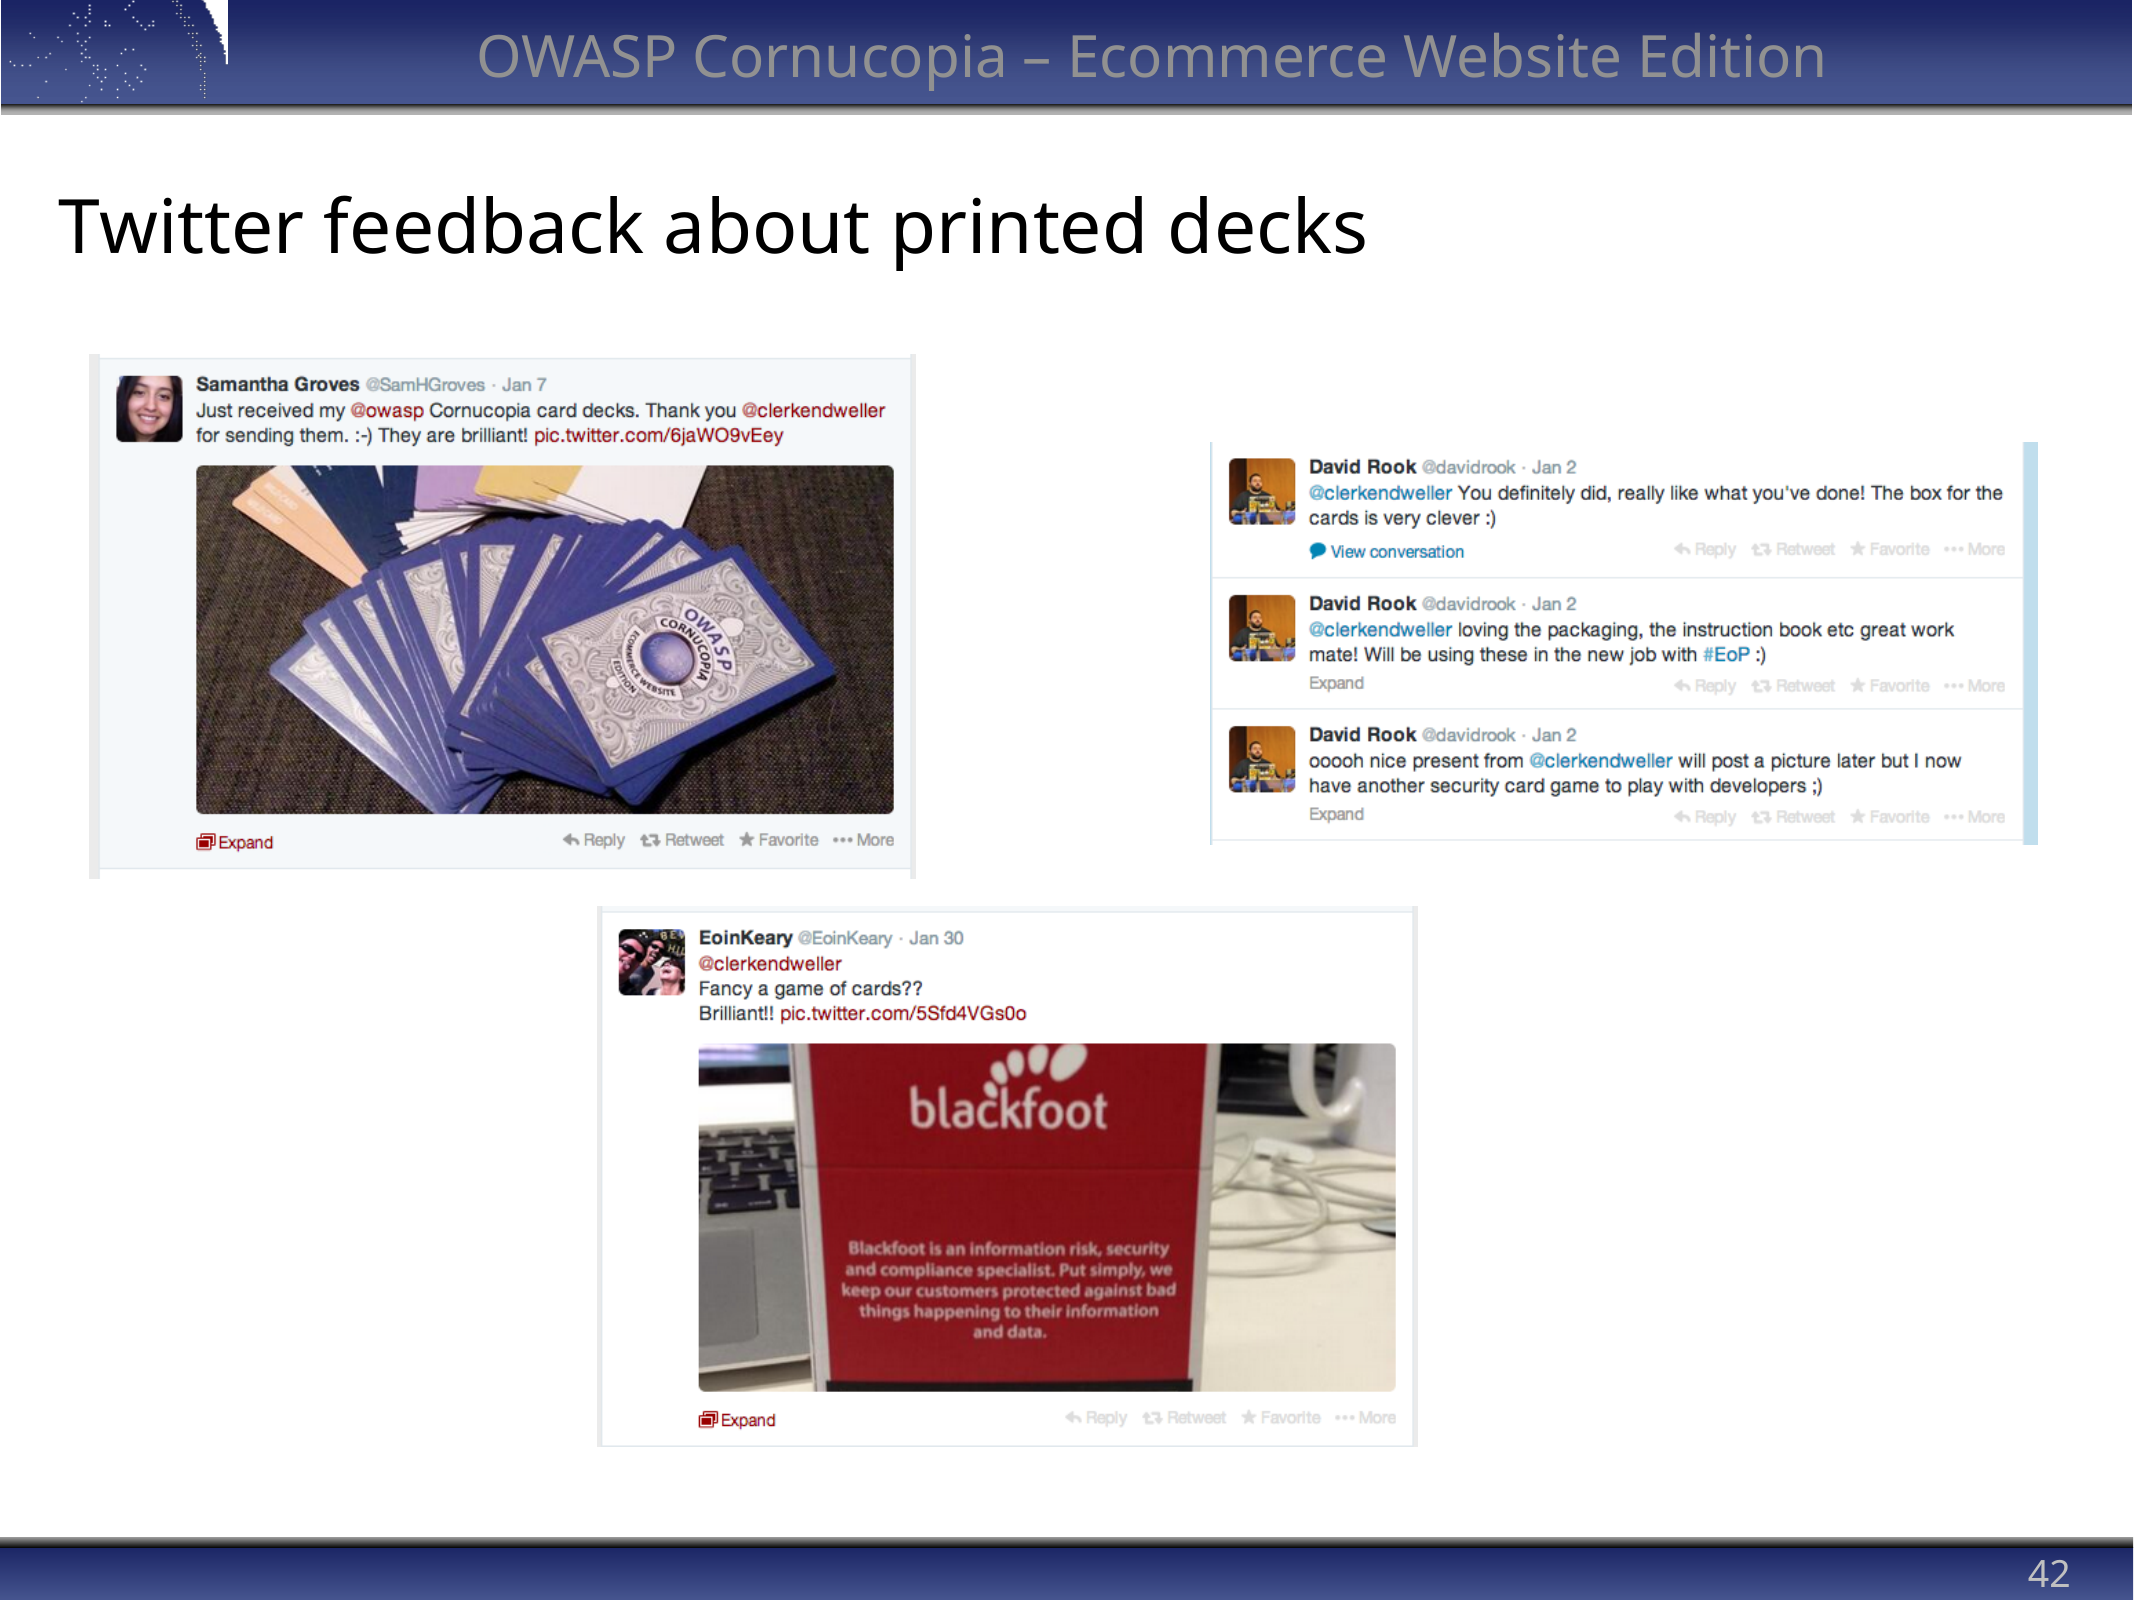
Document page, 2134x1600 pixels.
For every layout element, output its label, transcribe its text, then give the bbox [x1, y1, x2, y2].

picture [597, 906, 1418, 1447]
picture [89, 354, 916, 879]
picture [1210, 442, 2038, 845]
title Twitter feedback about printed decks [58, 124, 2126, 325]
